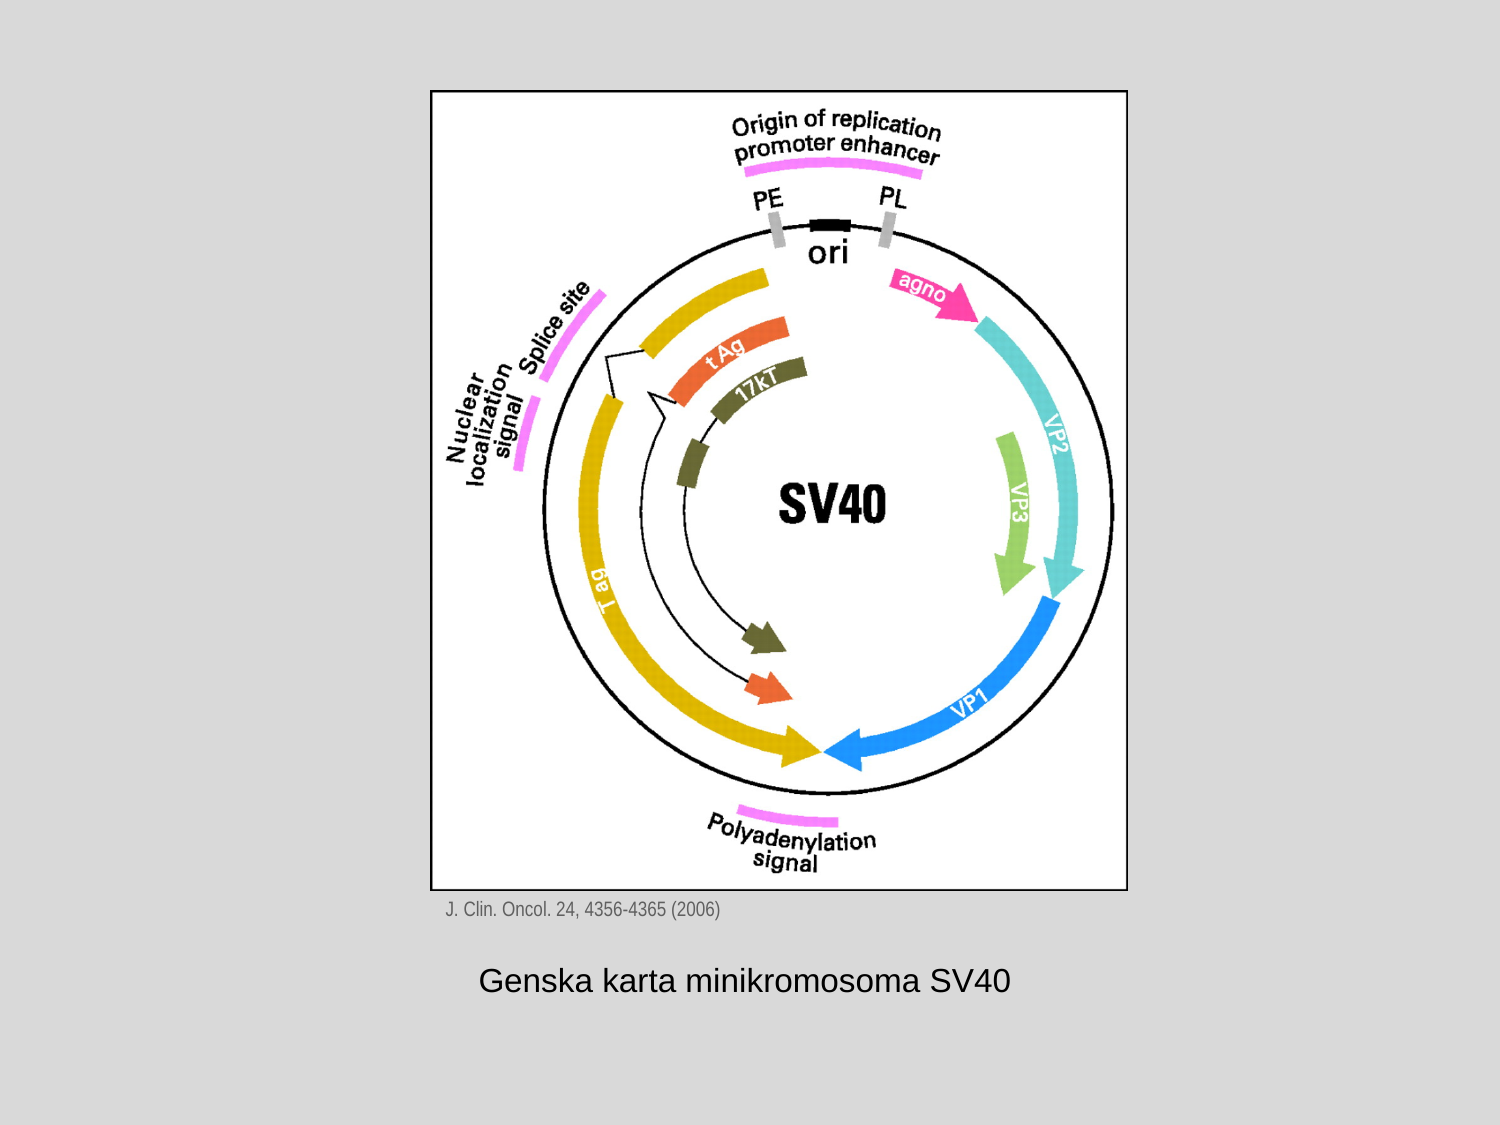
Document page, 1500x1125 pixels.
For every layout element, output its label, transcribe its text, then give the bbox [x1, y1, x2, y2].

text_box J. Clin. Oncol. 24, 4356-4365 (2006) [430, 888, 1181, 929]
picture [430, 90, 1128, 888]
text_box Genska karta minikromosoma SV40 [113, 952, 1377, 1007]
